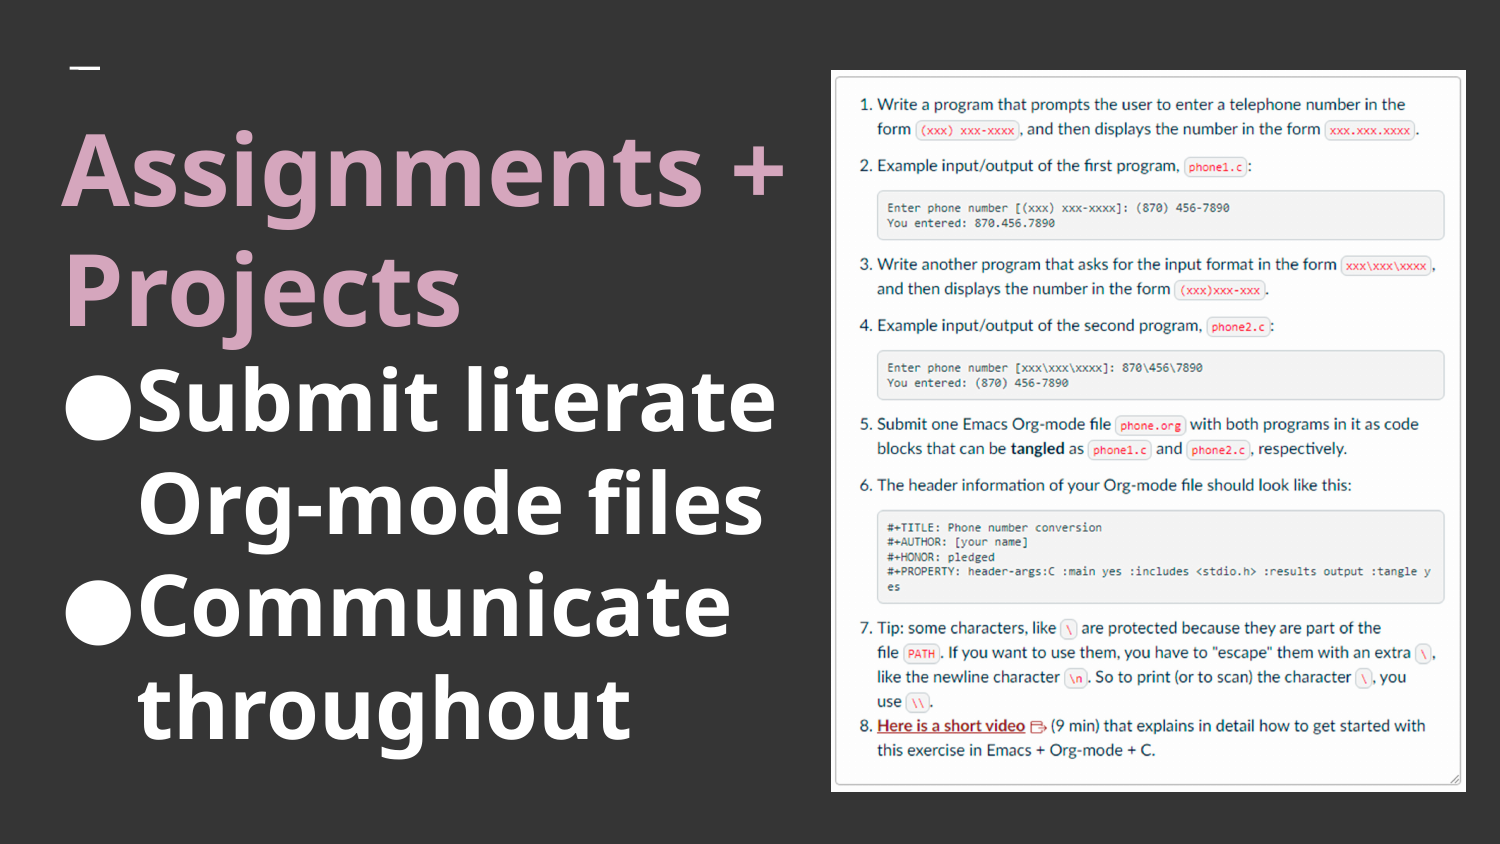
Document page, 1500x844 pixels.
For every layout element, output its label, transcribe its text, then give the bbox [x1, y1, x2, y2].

title Assignments + Projects Submit literate Org-mode files Communicate throughout [46, 116, 831, 746]
picture [831, 70, 1466, 792]
